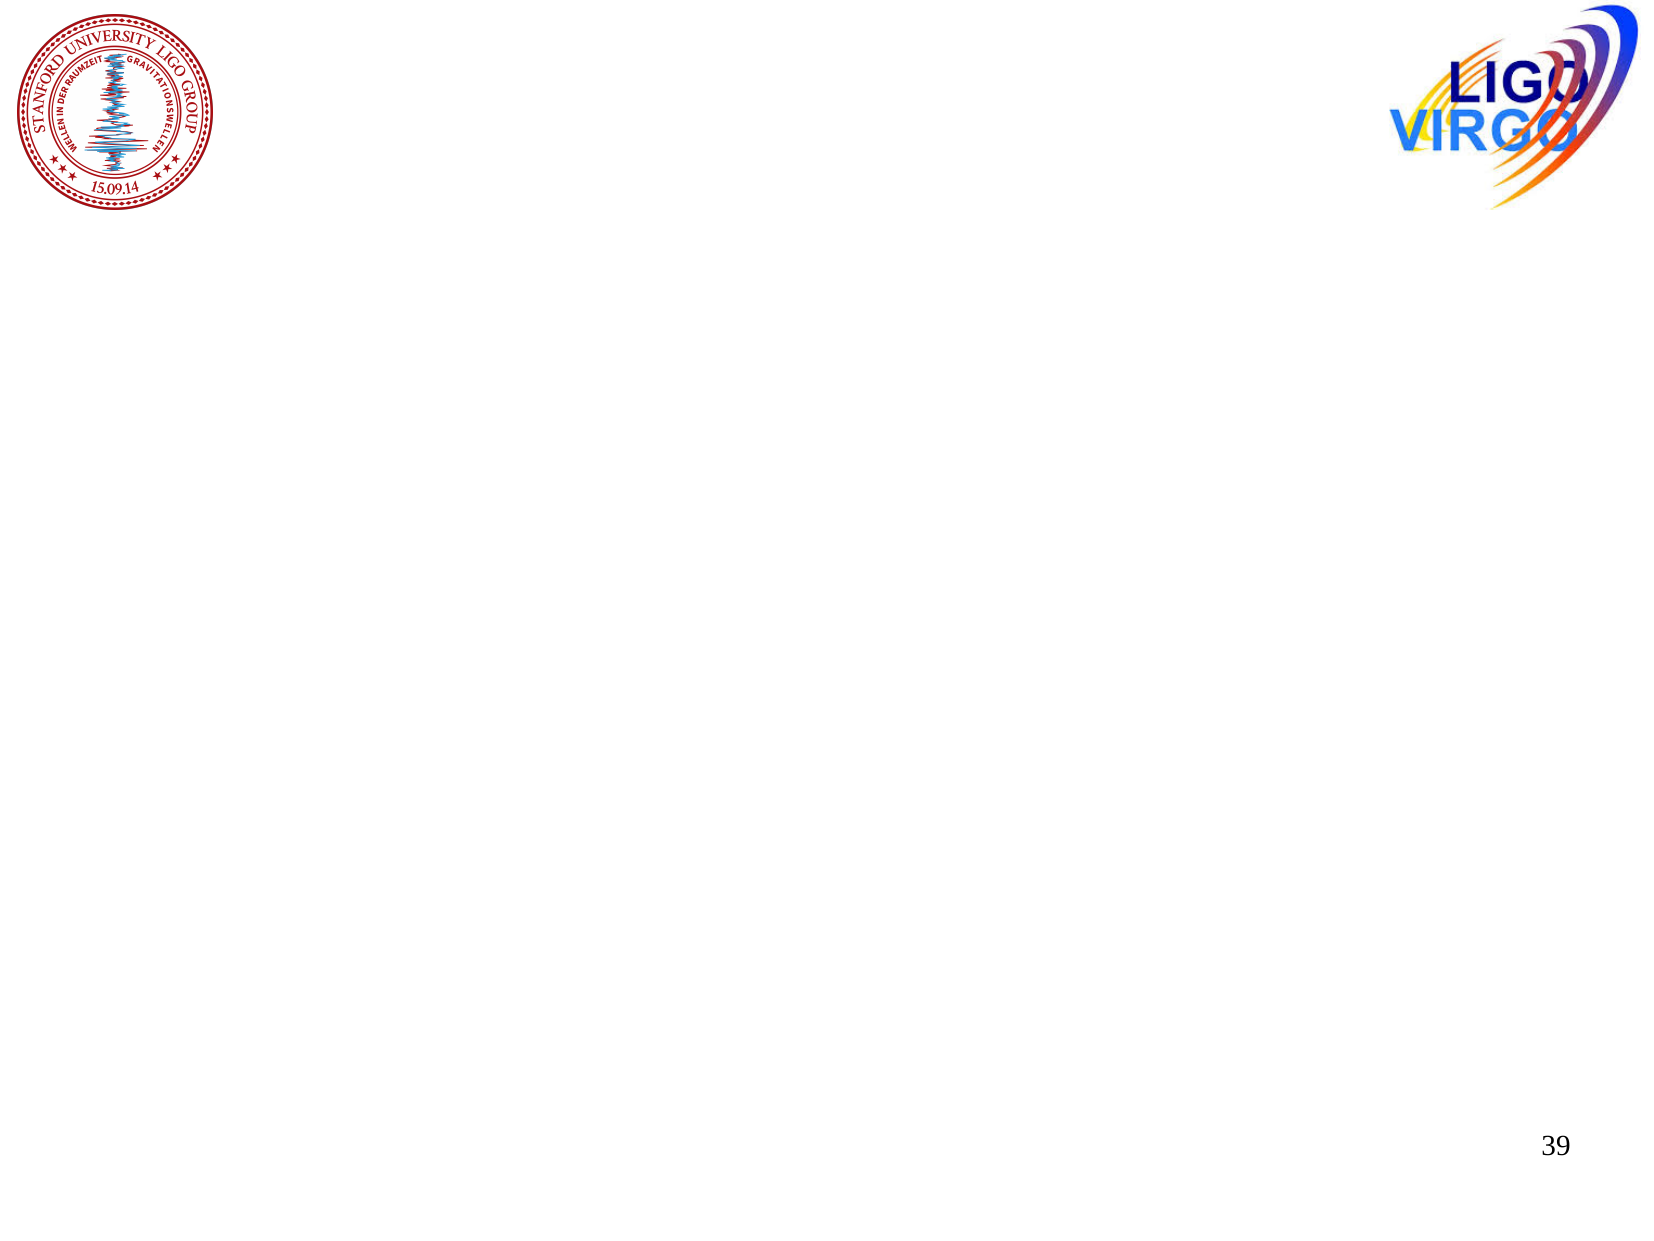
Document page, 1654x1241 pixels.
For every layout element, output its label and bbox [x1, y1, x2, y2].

picture [17, 14, 213, 210]
picture [1372, 0, 1654, 210]
